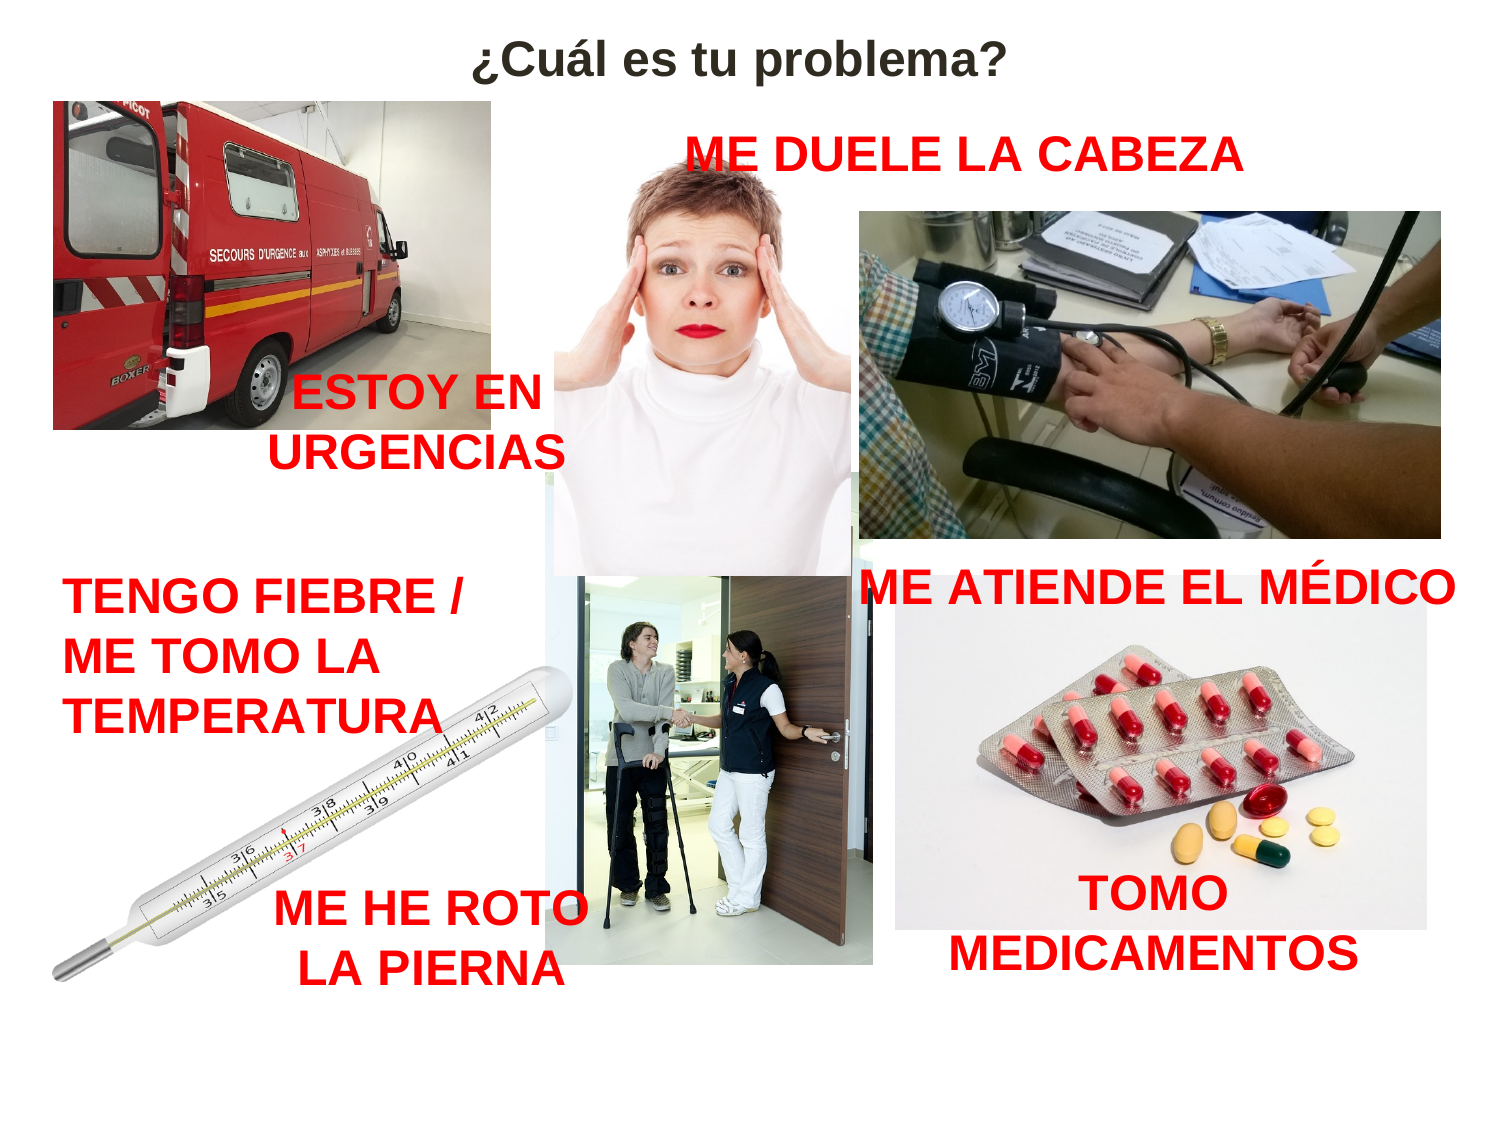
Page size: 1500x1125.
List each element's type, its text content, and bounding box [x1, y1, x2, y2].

picture [53, 101, 491, 430]
text_box ESTOY EN URGENCIAS [242, 351, 593, 487]
text_box ME ATIENDE EL MÉDICO [843, 546, 1488, 623]
text_box TENGO FIEBRE / ME TOMO LA TEMPERATURA [47, 555, 489, 751]
text_box TOMO MEDICAMENTOS [920, 852, 1389, 989]
text_box ME HE ROTO LA PIERNA [242, 868, 622, 1004]
text_box ME DUELE LA CABEZA [670, 114, 1273, 190]
picture [52, 666, 573, 983]
list ¿Cuál es tu problema? [29, 18, 1459, 965]
